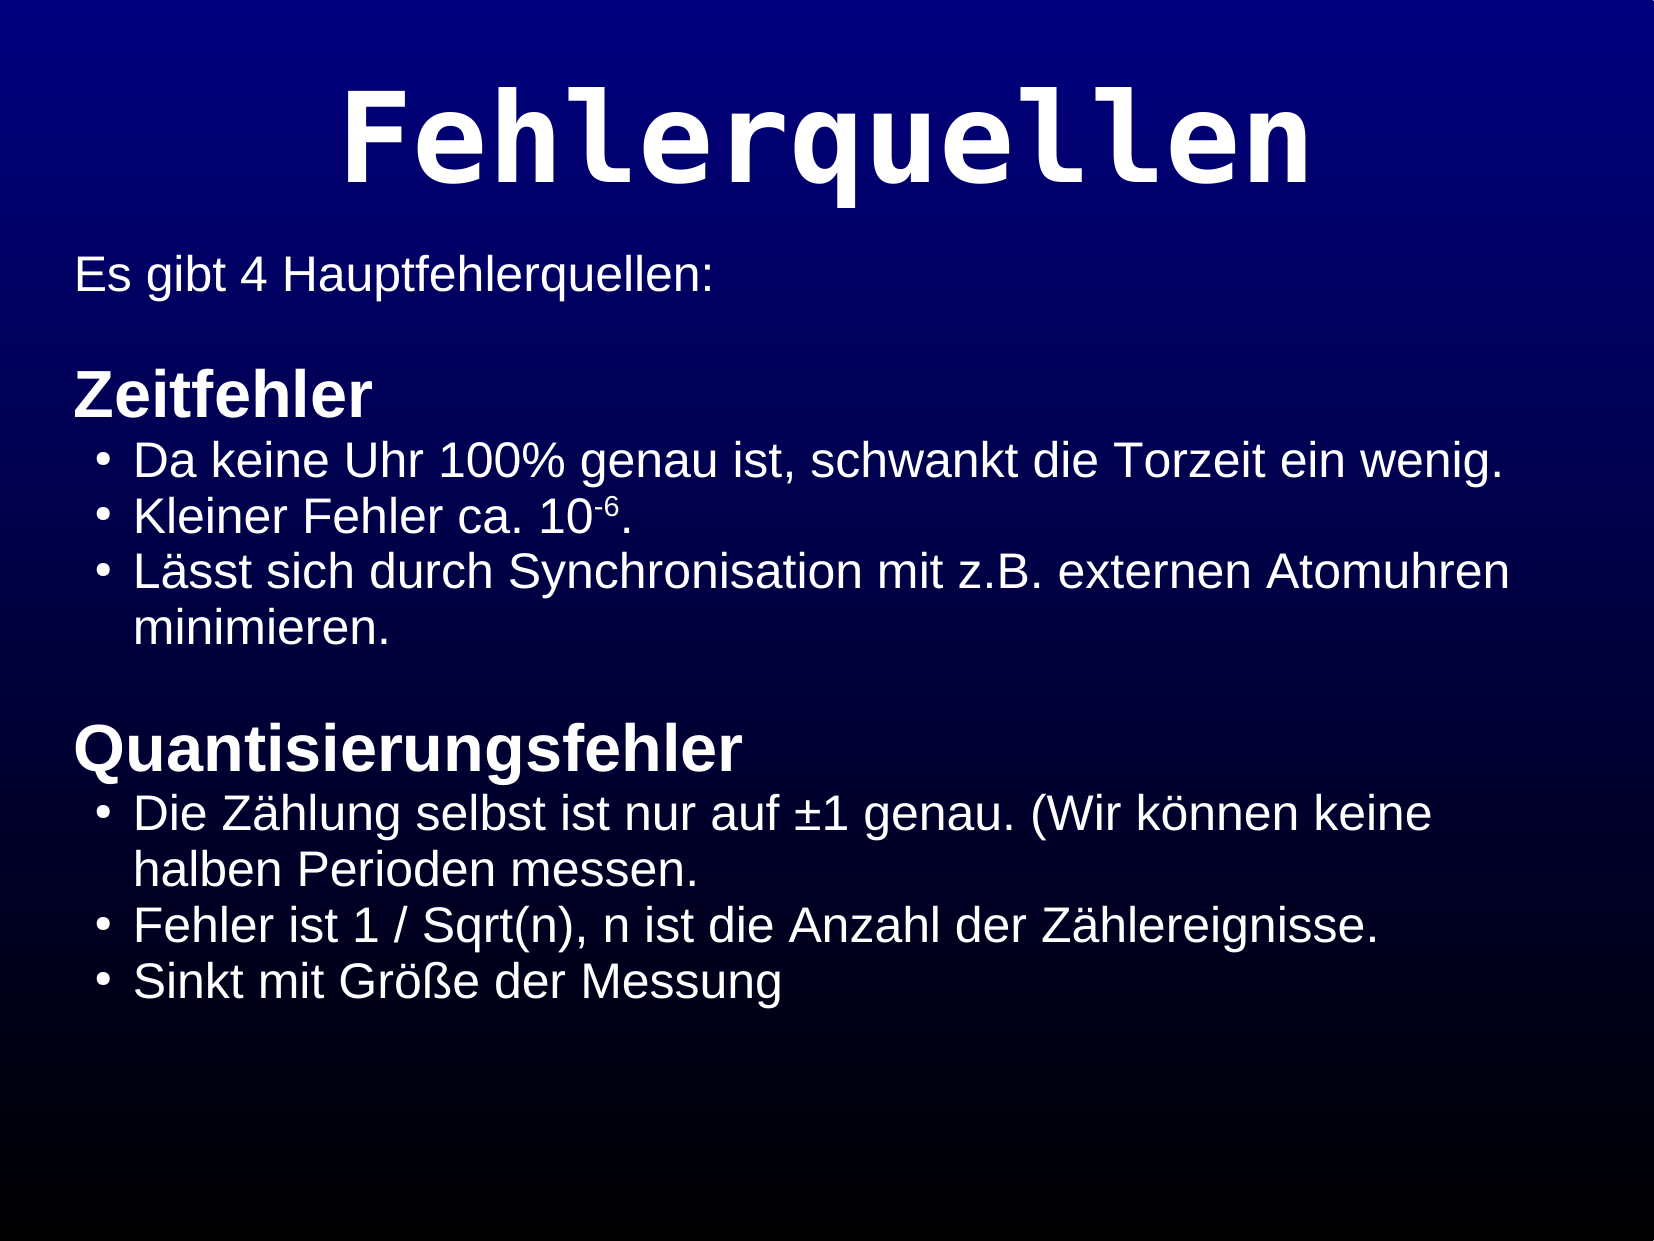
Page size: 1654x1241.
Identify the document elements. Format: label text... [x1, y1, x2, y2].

text_box Fehlerquellen [59, 59, 1595, 220]
text_box Es gibt 4 Hauptfehlerquellen: Zeitfehler Da keine Uhr 100% genau ist, schwankt die Torzeit ein wenig. Kleiner Fehler ca. 10-6. Lässt sich durch Synchronisation mit z.B. externen Atomuhren minimieren. Quantisierungsfehler Die Zählung selbst ist nur auf ±1 genau. (Wir können keine halben Perioden messen. Fehler ist 1 / Sqrt(n), n ist die Anzahl der Zählereignisse. Sinkt mit Größe der Messung [59, 238, 1595, 1182]
